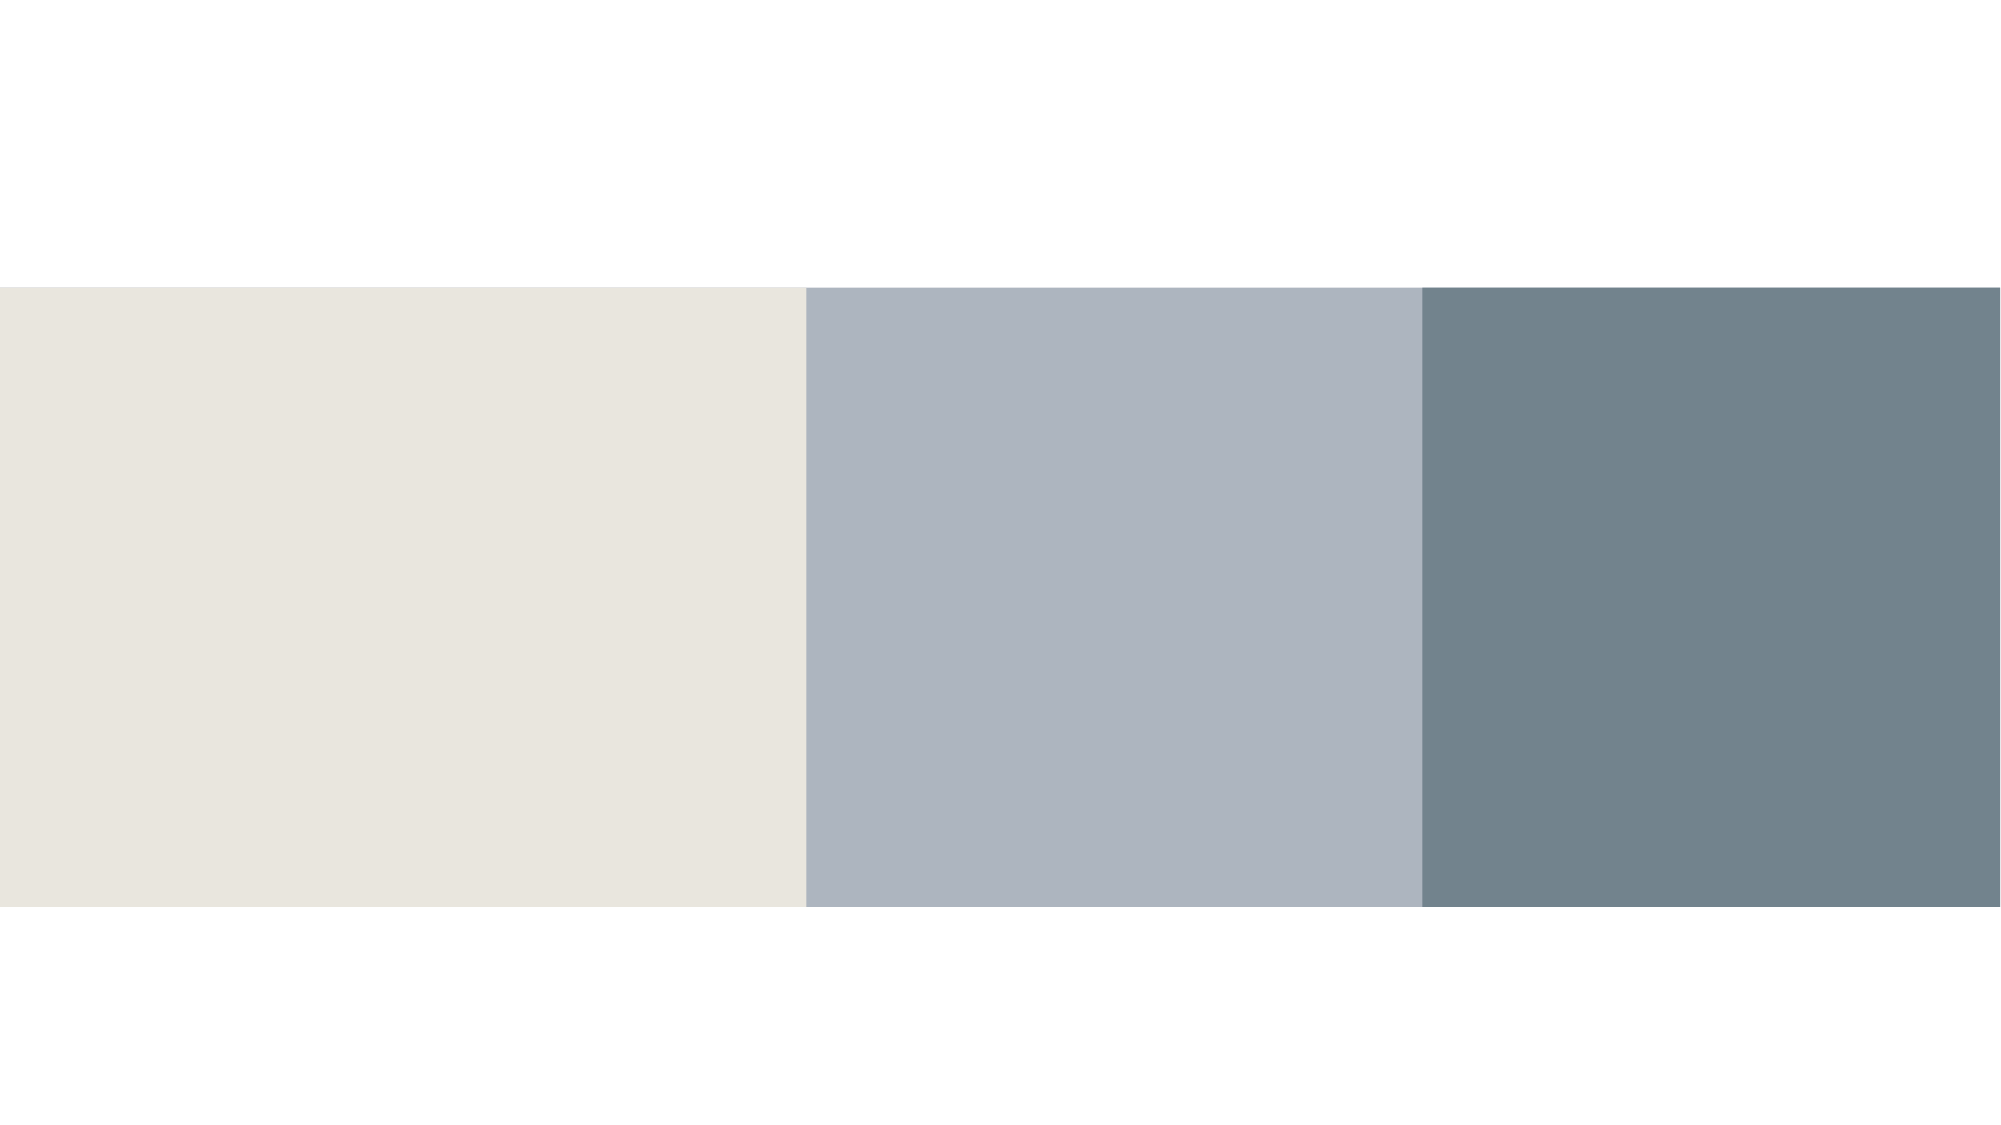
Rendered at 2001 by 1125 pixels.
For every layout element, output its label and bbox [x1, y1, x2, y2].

text_box [0, 287, 2001, 907]
